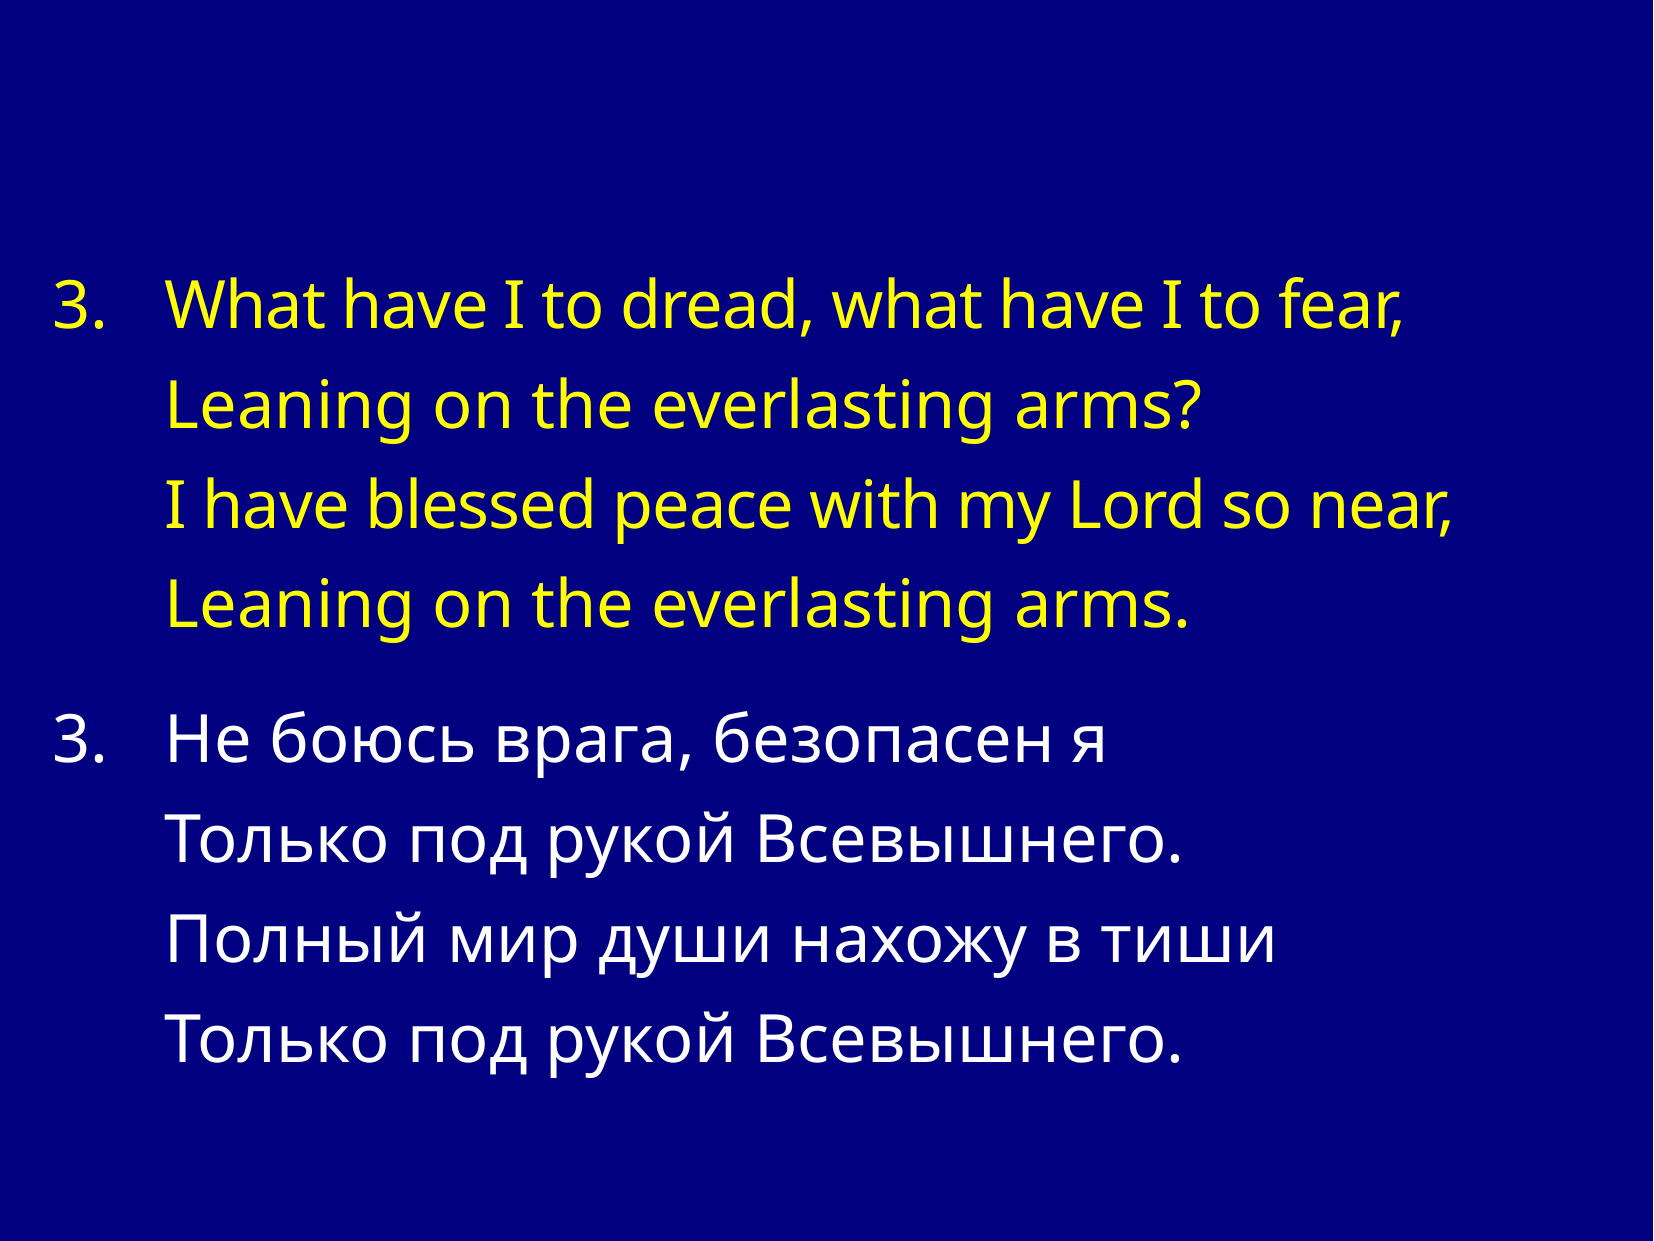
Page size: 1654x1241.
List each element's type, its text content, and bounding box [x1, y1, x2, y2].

text_box 3. What have I to dread, what have I to fear, Leaning on the everlasting arms? I have blessed peace with my Lord so near, Leaning on the everlasting arms. [37, 150, 1651, 638]
text_box 3. Не боюсь врага, безопасен я Только под рукой Всевышнего. Полный мир души нахожу в тиши Только под рукой Всевышнего. [37, 675, 1576, 1163]
